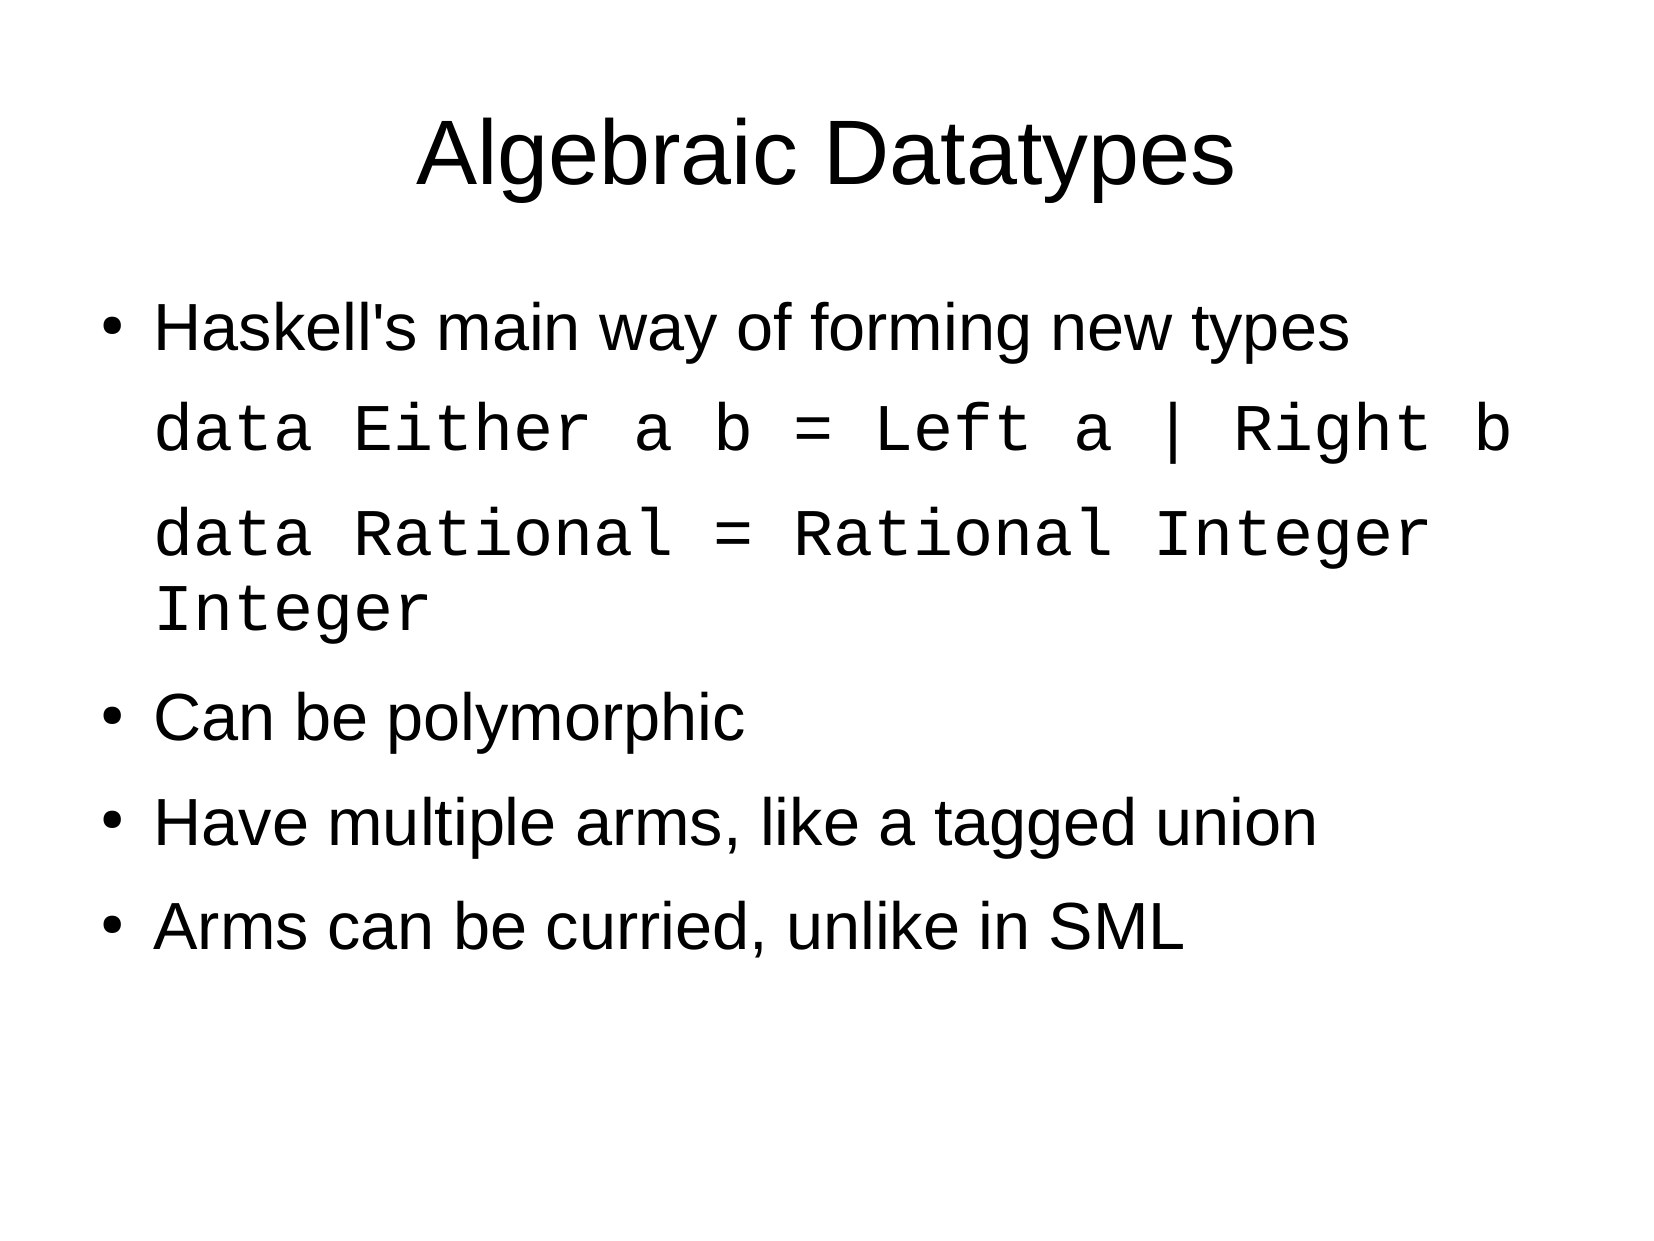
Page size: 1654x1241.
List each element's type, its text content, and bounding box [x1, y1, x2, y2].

list Haskell's main way of forming new types data Either a b = Left a | Right b data Rational = Rational Integer Integer Can be polymorphic Have multiple arms, like a tagged union Arms can be curried, unlike in SML [82, 290, 1571, 1010]
title Algebraic Datatypes [82, 49, 1571, 257]
